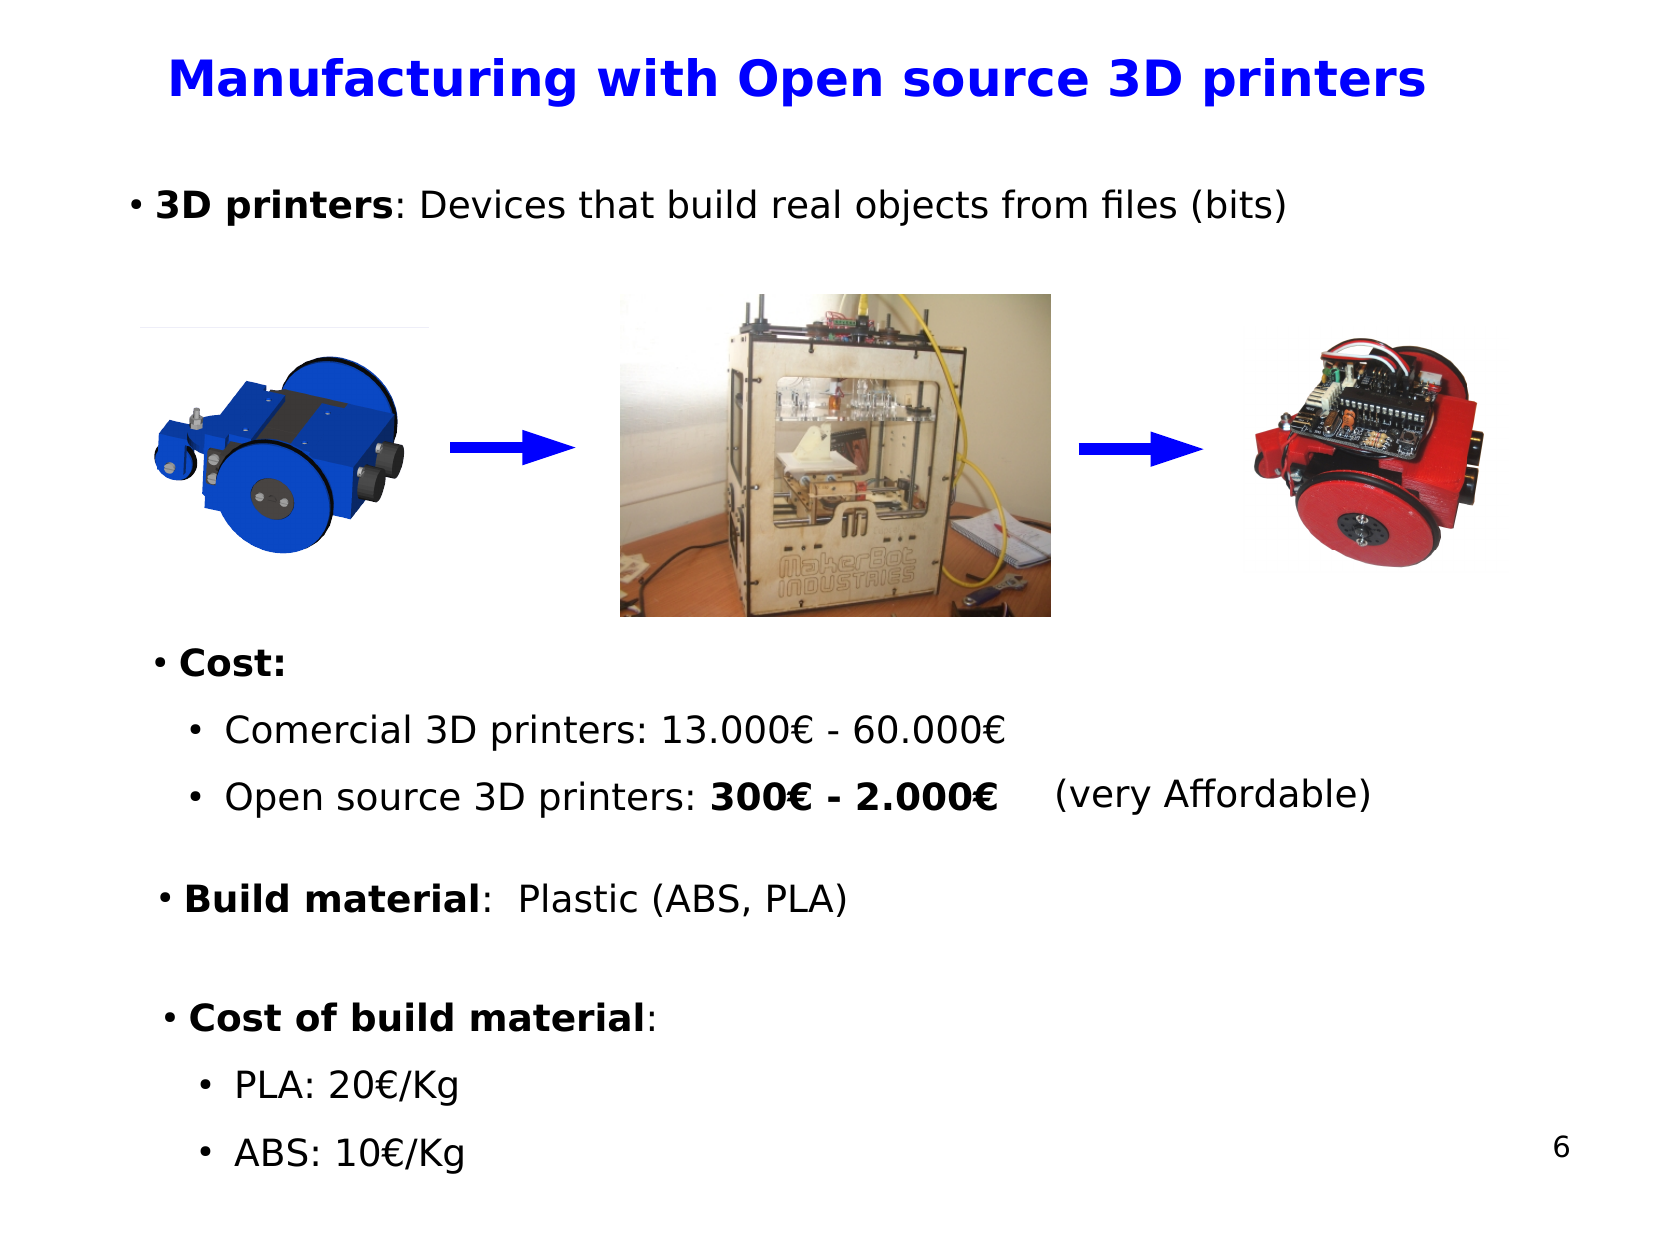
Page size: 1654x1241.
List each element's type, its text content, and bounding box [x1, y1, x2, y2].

picture [1243, 326, 1509, 573]
text_box Cost of build material: PLA: 20€/Kg ABS: 10€/Kg [148, 989, 1416, 1183]
text_box 3D printers: Devices that build real objects from files (bits) [114, 176, 1383, 235]
text_box Build material: Plastic (ABS, PLA) [143, 870, 1412, 929]
text_box Cost: Comercial 3D printers: 13.000€ - 60.000€ Open source 3D printers: 300€ - 2.000€ [138, 634, 1083, 827]
picture [620, 294, 1051, 617]
text_box (very Affordable) [1039, 765, 1389, 824]
text_box Manufacturing with Open source 3D printers [152, 43, 1443, 117]
picture [140, 327, 429, 570]
